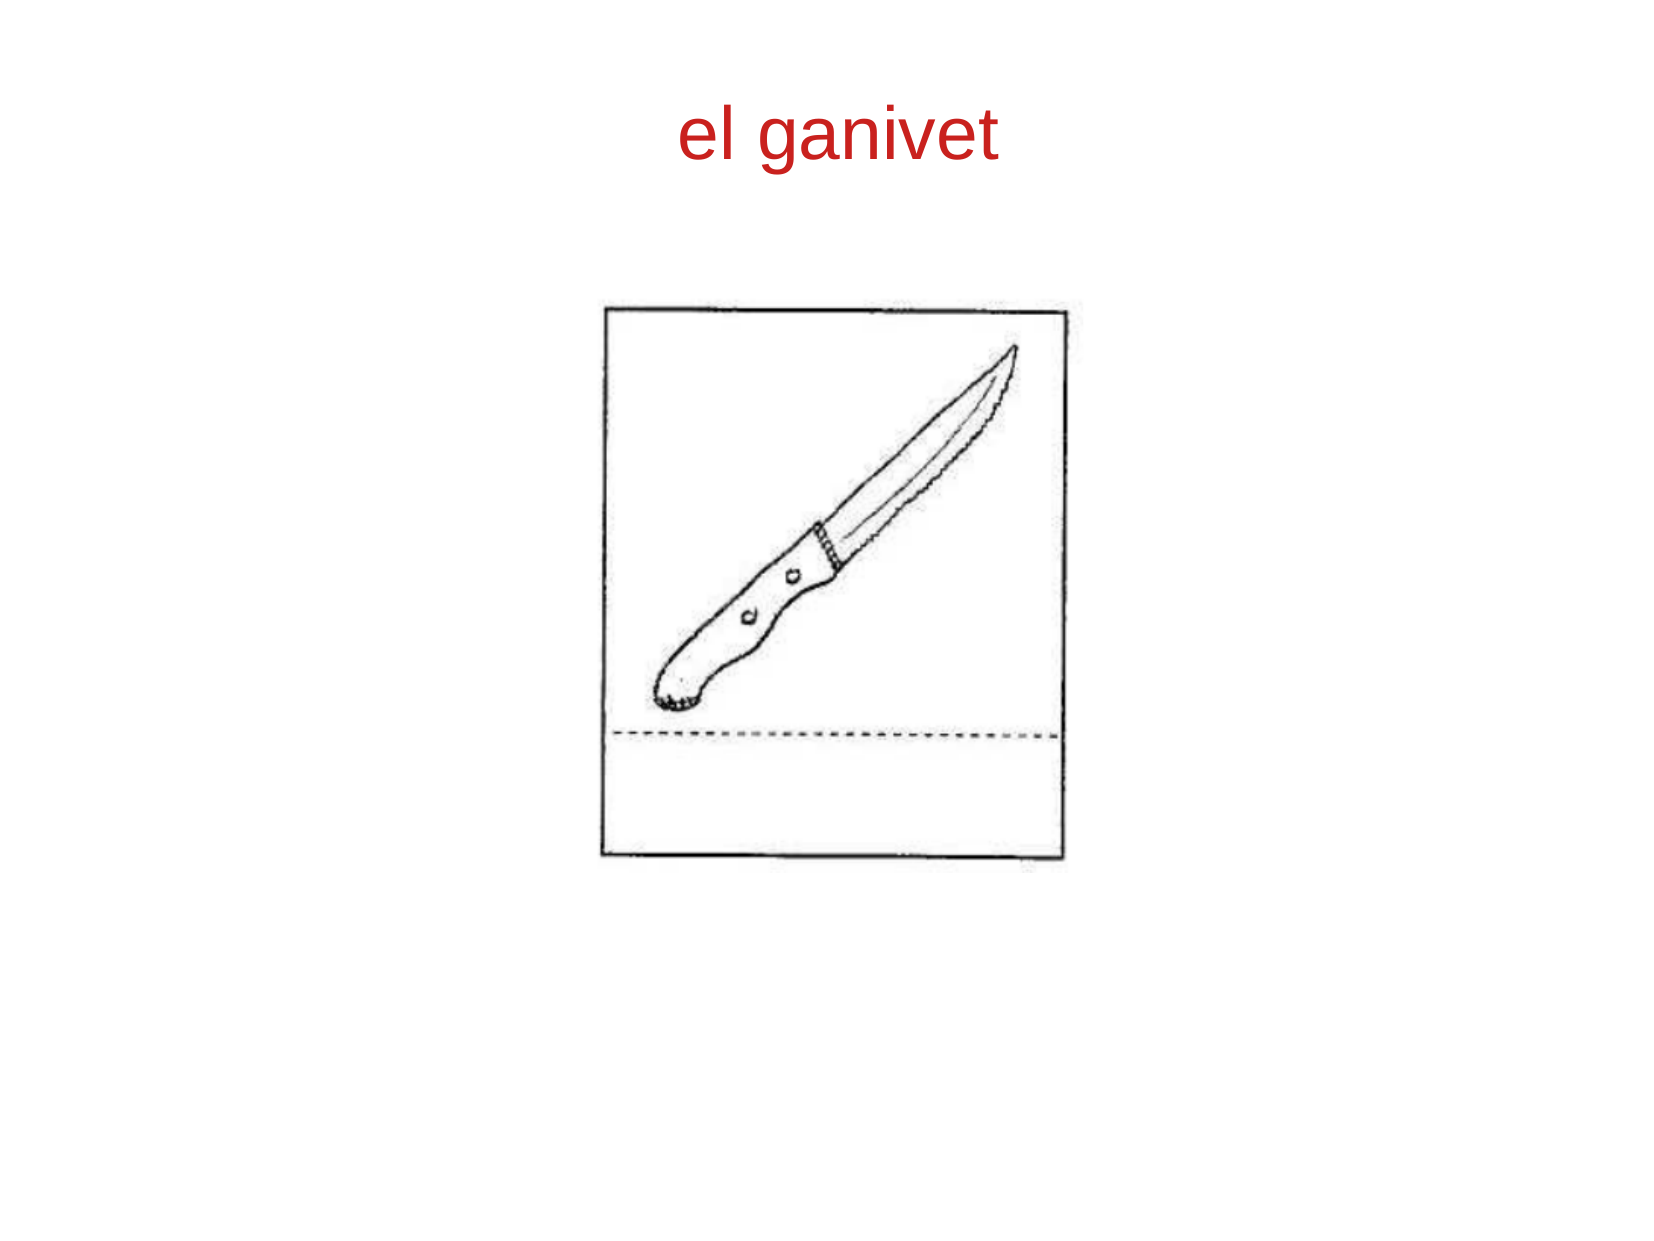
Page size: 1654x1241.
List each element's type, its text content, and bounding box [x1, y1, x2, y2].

text_box el ganivet [389, 58, 1288, 201]
picture [581, 291, 1094, 873]
